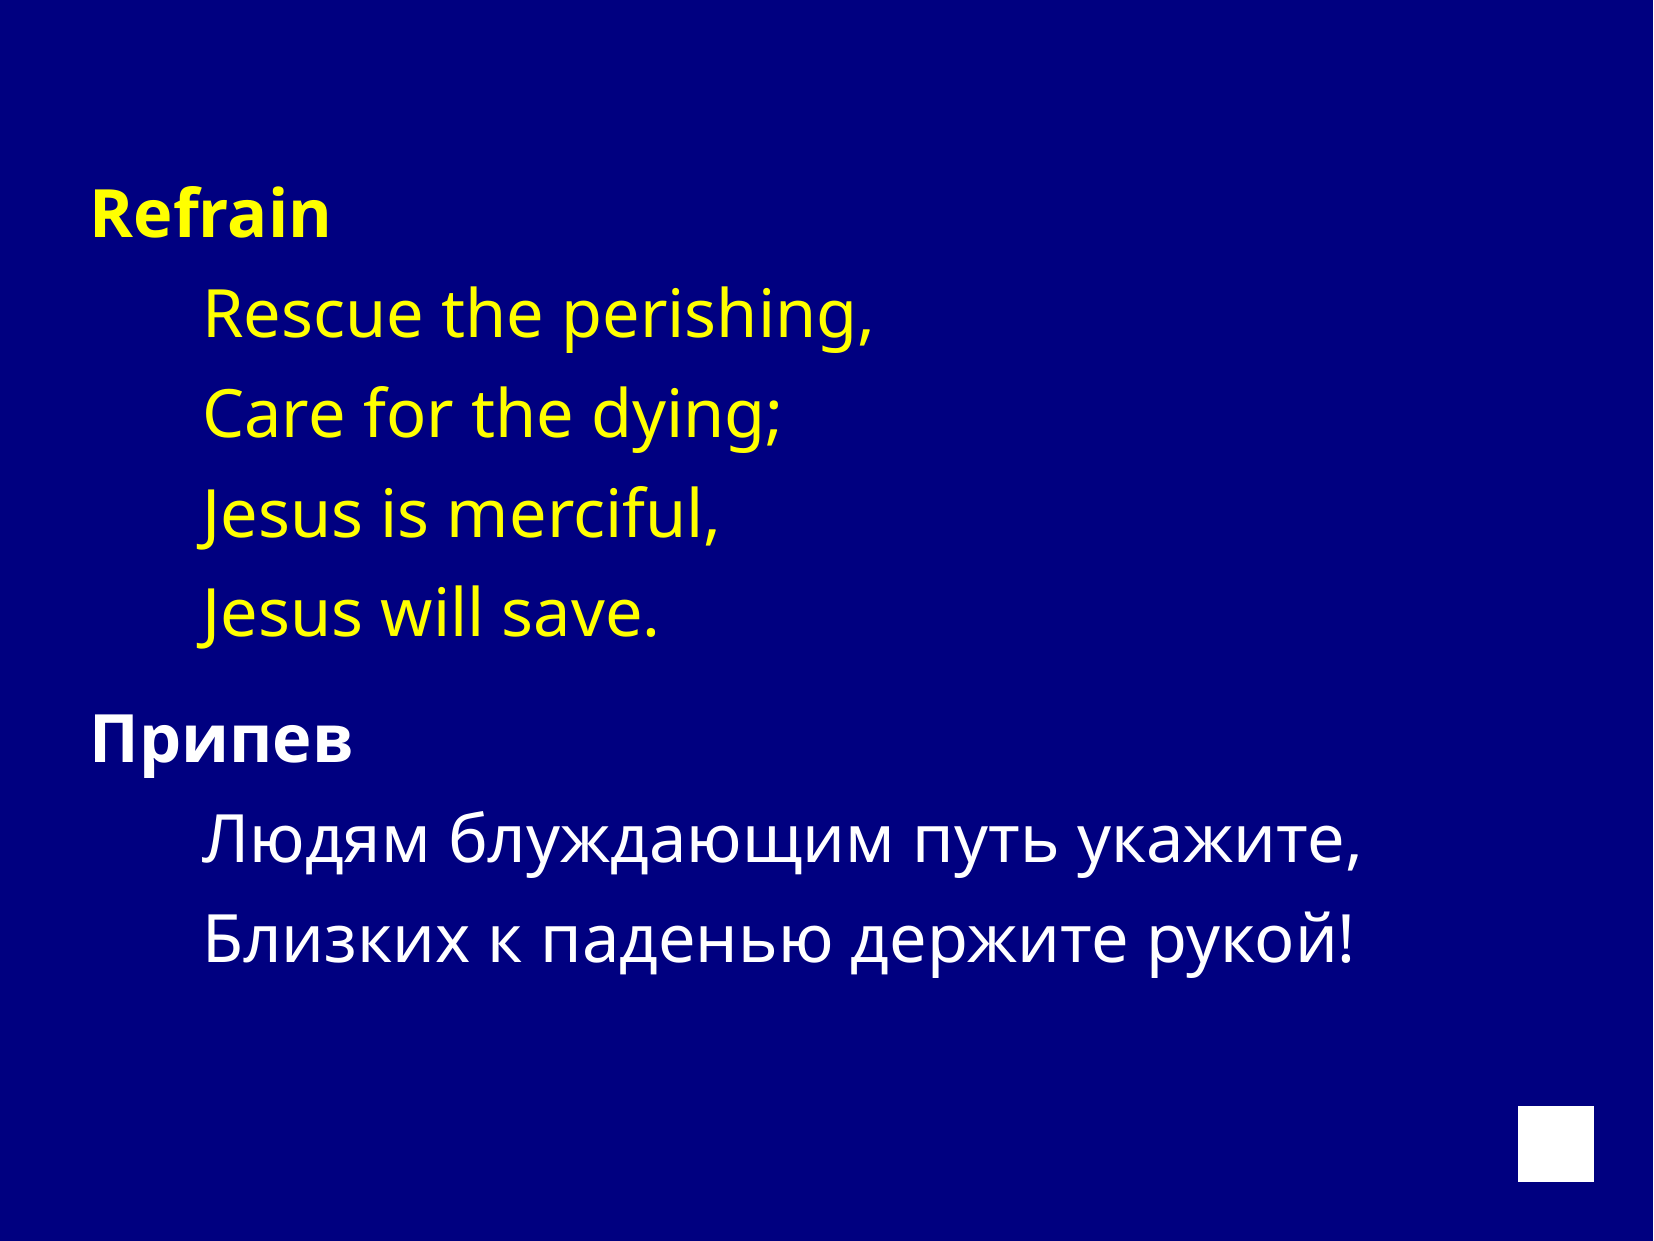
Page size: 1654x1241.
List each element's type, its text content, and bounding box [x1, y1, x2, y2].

text_box Припев Людям блуждающим путь укажите, Близких к паденью держите рукой! [75, 675, 1576, 1163]
text_box Refrain Rescue the perishing, Care for the dying; Jesus is merciful, Jesus will save. [75, 150, 1576, 638]
text_box [1518, 1106, 1594, 1182]
